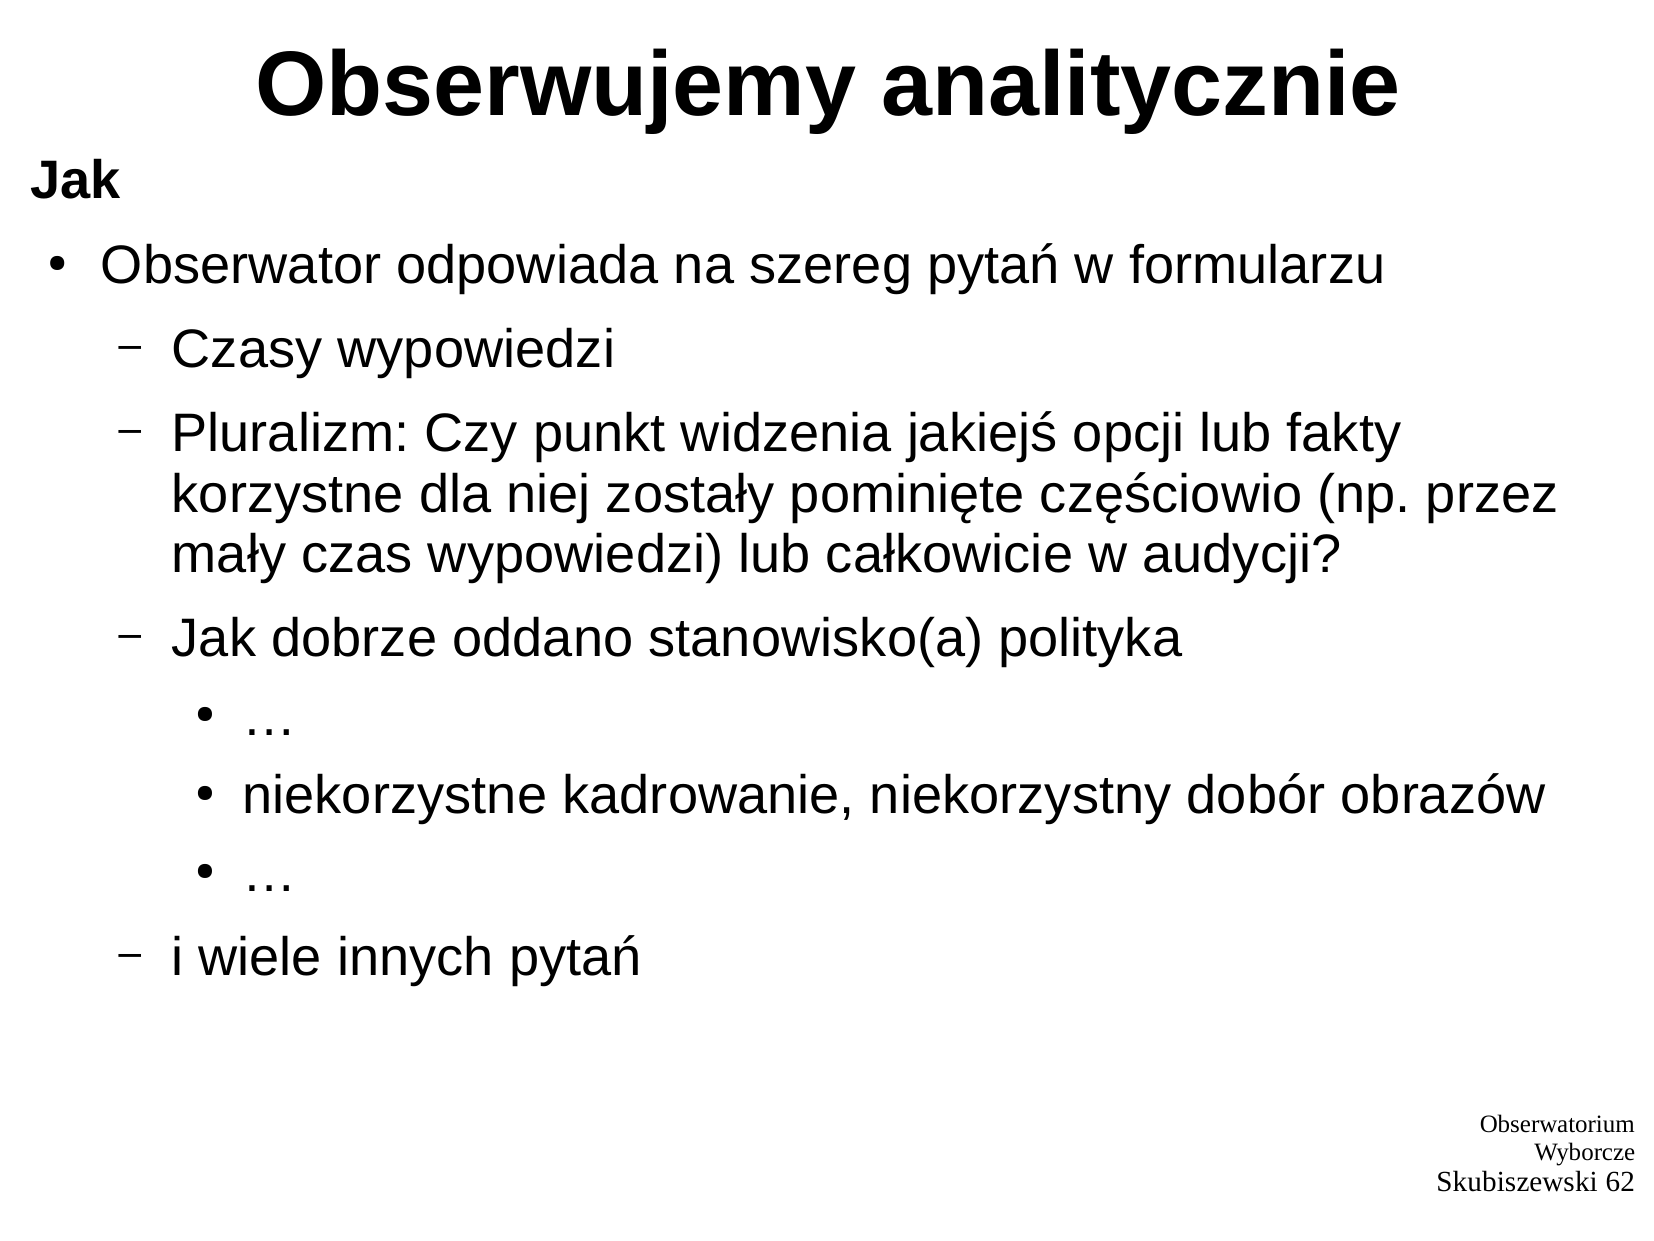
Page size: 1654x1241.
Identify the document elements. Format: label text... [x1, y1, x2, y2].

title Obserwujemy analitycznie [84, 32, 1573, 150]
list Jak Obserwator odpowiada na szereg pytań w formularzu Czasy wypowiedzi Pluralizm: Czy punkt widzenia jakiejś opcji lub fakty korzystne dla niej zostały pominięte częściowio (np. przez mały czas wypowiedzi) lub całkowicie w audycji? Jak dobrze oddano stanowisko(a) polityka … niekorzystne kadrowanie, niekorzystny dobór obrazów … i wiele innych pytań [30, 150, 1621, 1186]
